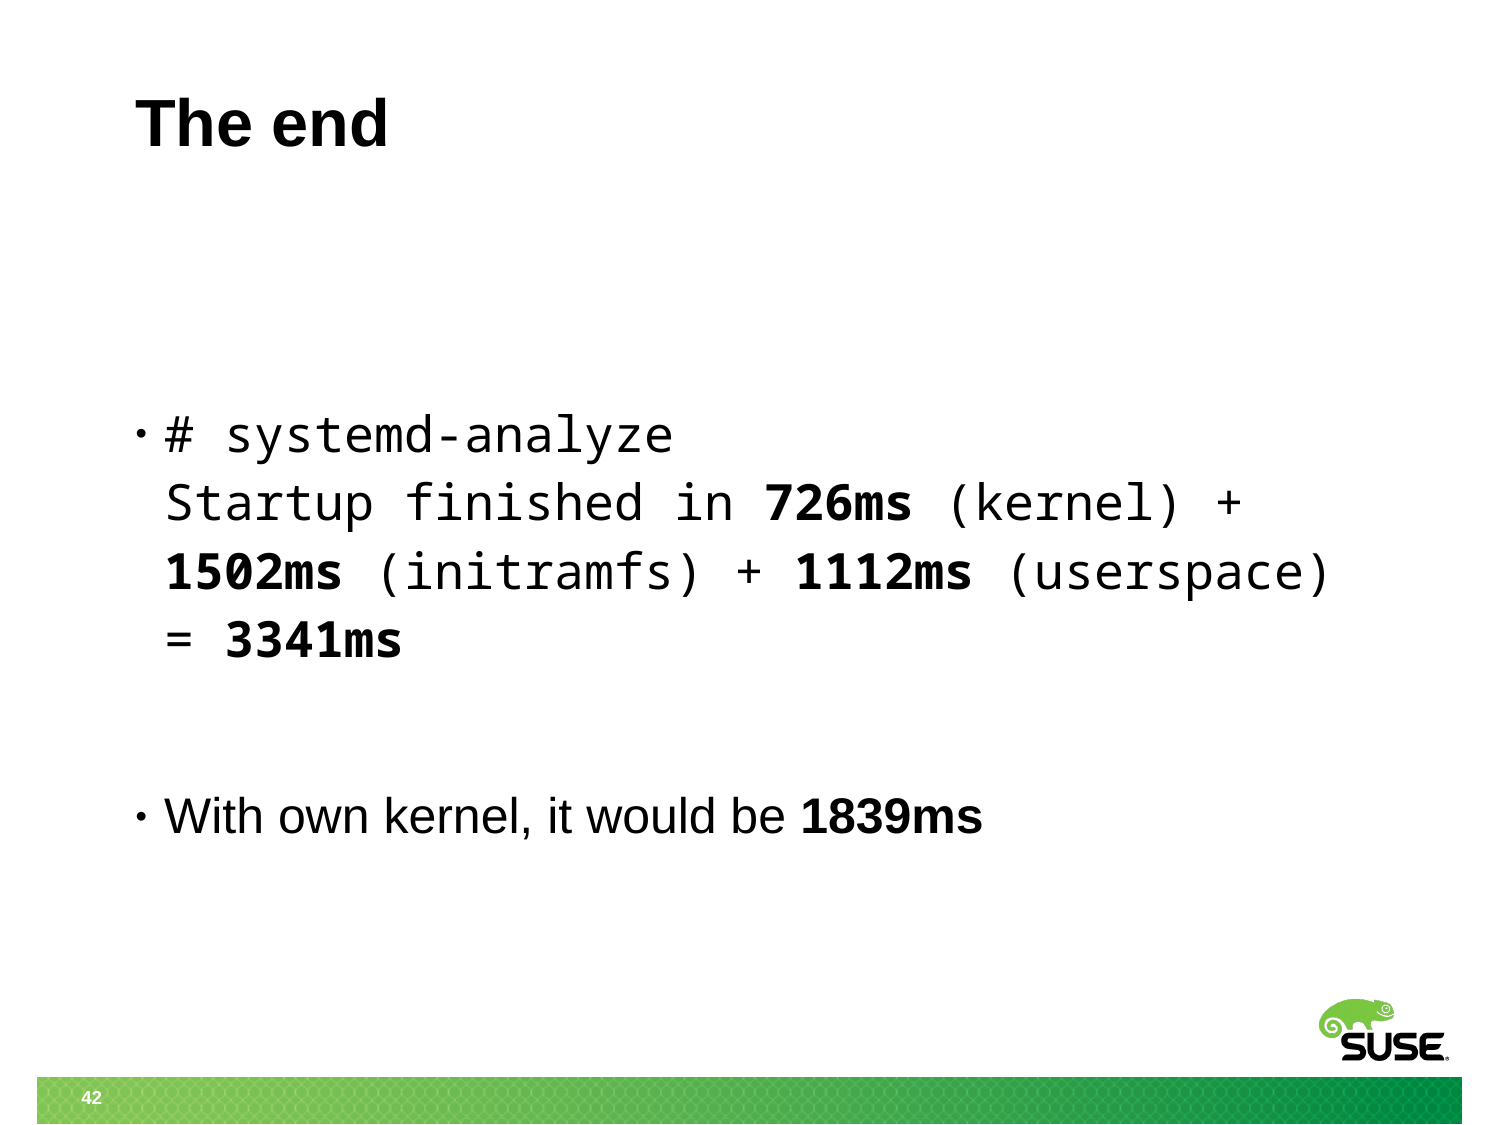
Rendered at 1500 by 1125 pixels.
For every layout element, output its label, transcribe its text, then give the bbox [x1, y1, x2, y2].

picture [37, 1077, 1462, 1124]
title The end [135, 41, 1372, 204]
picture [1319, 999, 1449, 1061]
list # systemd-analyze Startup finished in 726ms (kernel) + 1502ms (initramfs) + 1112ms (userspace) = 3341ms With own kernel, it would be 1839ms [135, 238, 1372, 982]
